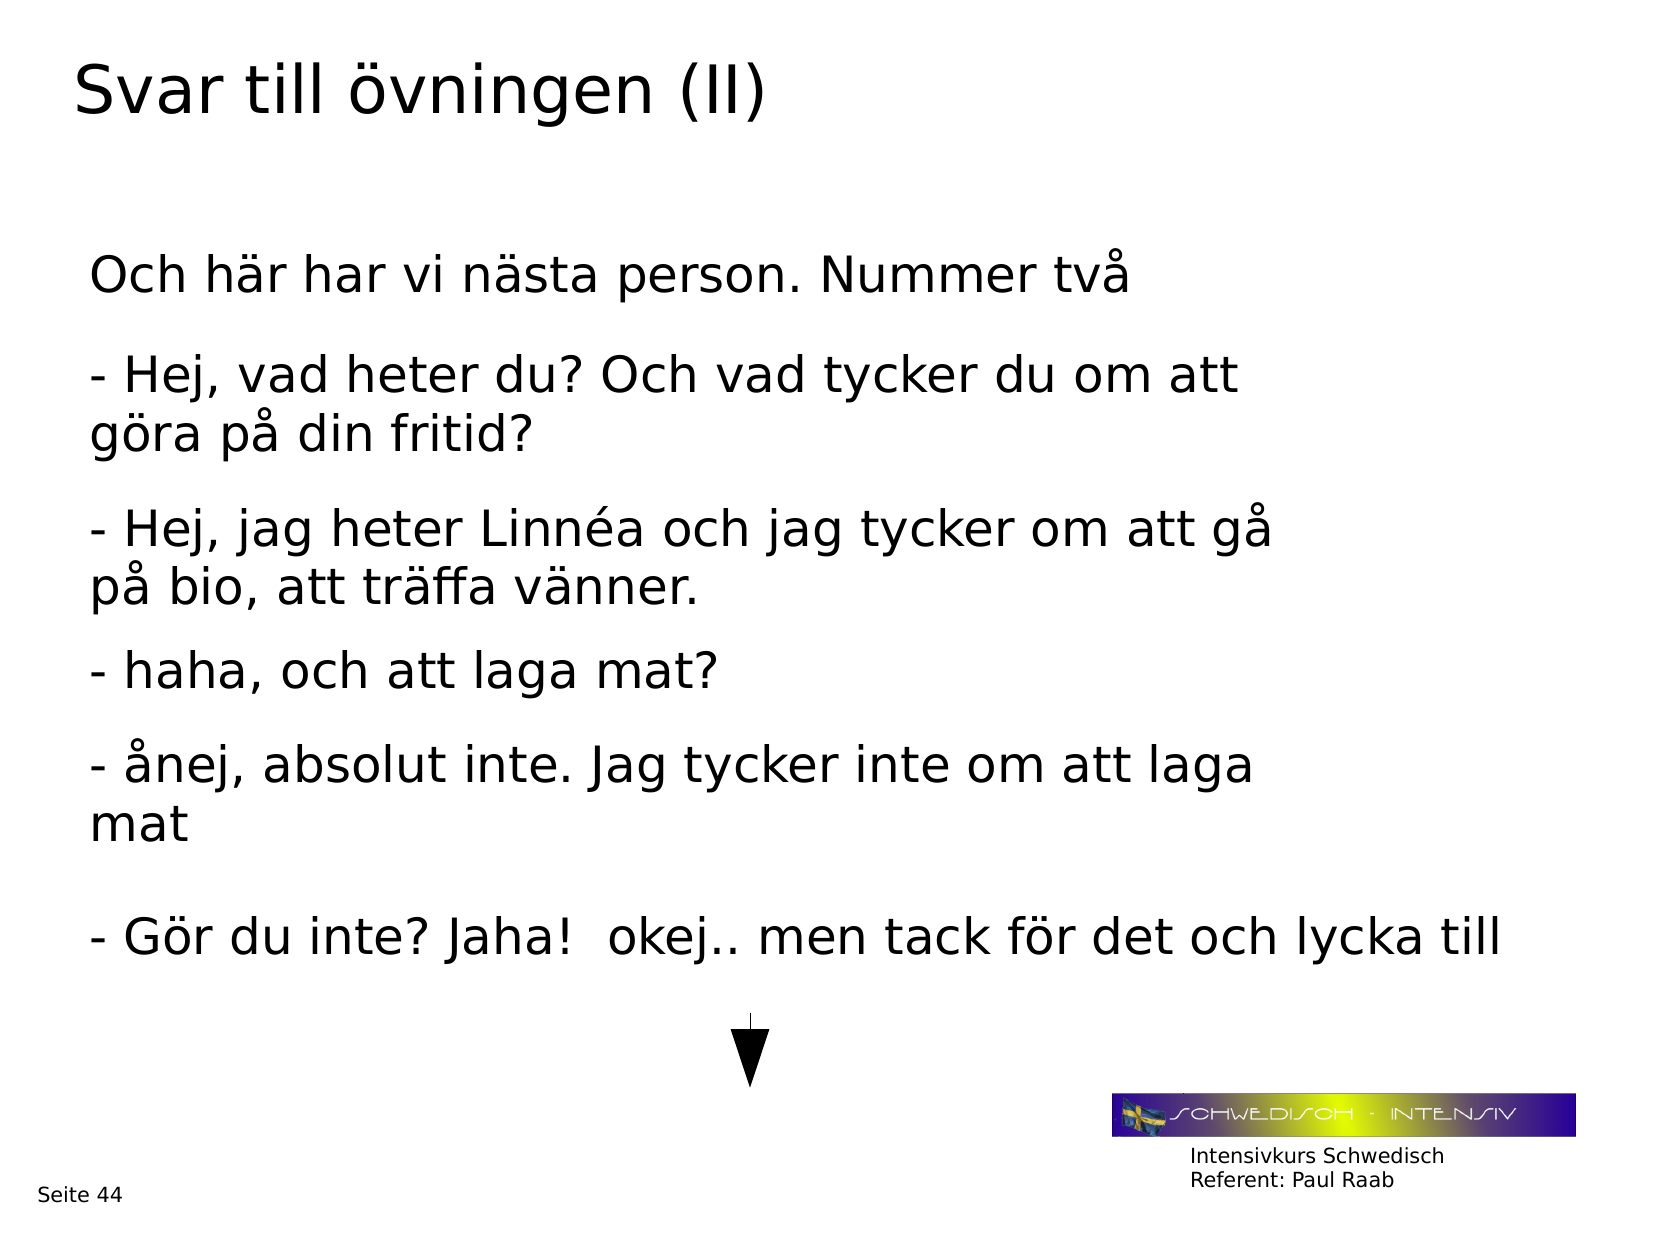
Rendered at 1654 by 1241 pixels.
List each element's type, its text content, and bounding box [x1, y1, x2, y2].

text_box Svar till övningen (II) [37, 44, 826, 138]
text_box - ånej, absolut inte. Jag tycker inte om att laga mat [75, 728, 1351, 861]
text_box - Hej, jag heter Linnéa och jag tycker om att gå på bio, att träffa vänner. [75, 492, 1351, 624]
text_box - Hej, vad heter du? Och vad tycker du om att göra på din fritid? [75, 339, 1351, 471]
text_box Och här har vi nästa person. Nummer två [75, 238, 1351, 312]
picture [1112, 1093, 1576, 1137]
text_box - Gör du inte? Jaha! okej.. men tack för det och lycka till [75, 900, 1538, 974]
text_box - haha, och att laga mat? [75, 634, 1351, 708]
